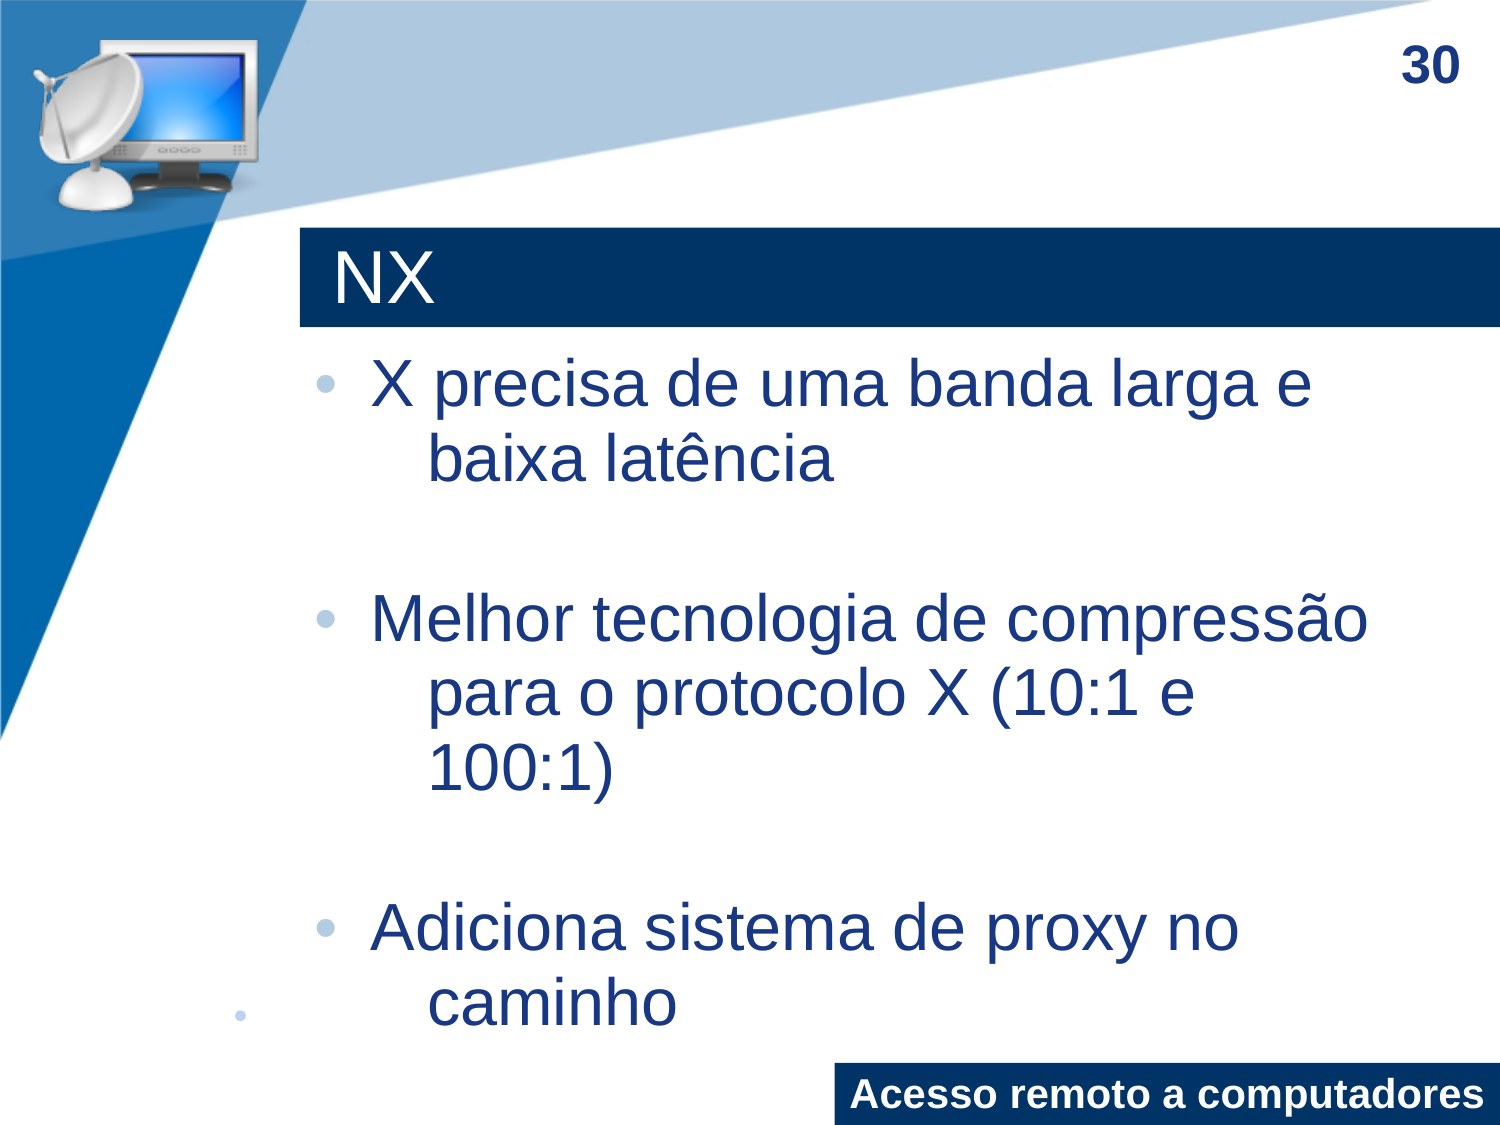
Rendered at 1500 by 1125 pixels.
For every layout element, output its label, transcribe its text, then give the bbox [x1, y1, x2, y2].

picture [0, 0, 1500, 842]
list X precisa de uma banda larga e baixa latência Melhor tecnologia de compressão para o protocolo X (10:1 e 100:1) Adiciona sistema de proxy no caminho [299, 338, 1418, 1001]
title NX [299, 227, 1500, 328]
